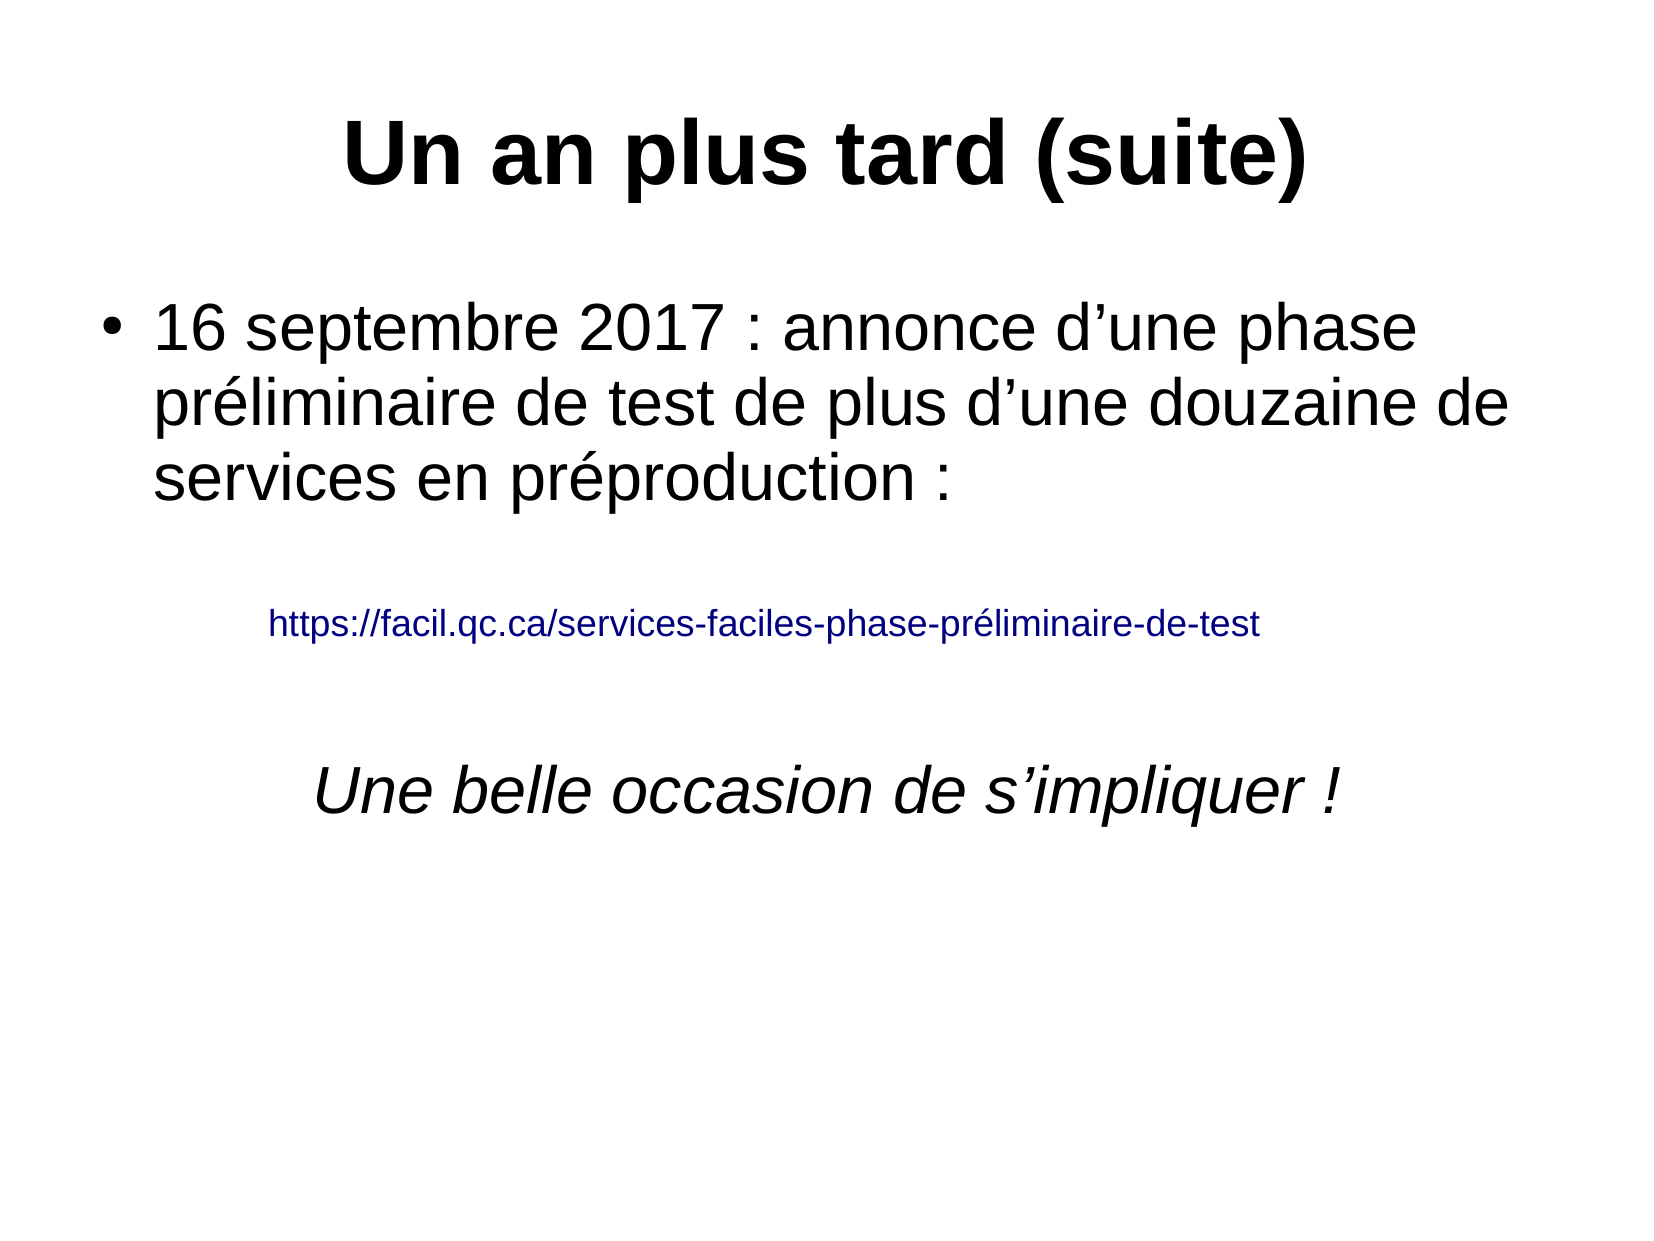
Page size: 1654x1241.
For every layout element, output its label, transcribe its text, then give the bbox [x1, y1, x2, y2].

text_box https://facil.qc.ca/services-faciles-phase-préliminaire-de-test [253, 595, 1415, 652]
title Un an plus tard (suite) [82, 49, 1571, 257]
list 16 septembre 2017 : annonce d’une phase préliminaire de test de plus d’une douzaine de services en préproduction : Une belle occasion de s’impliquer ! [82, 290, 1571, 1010]
